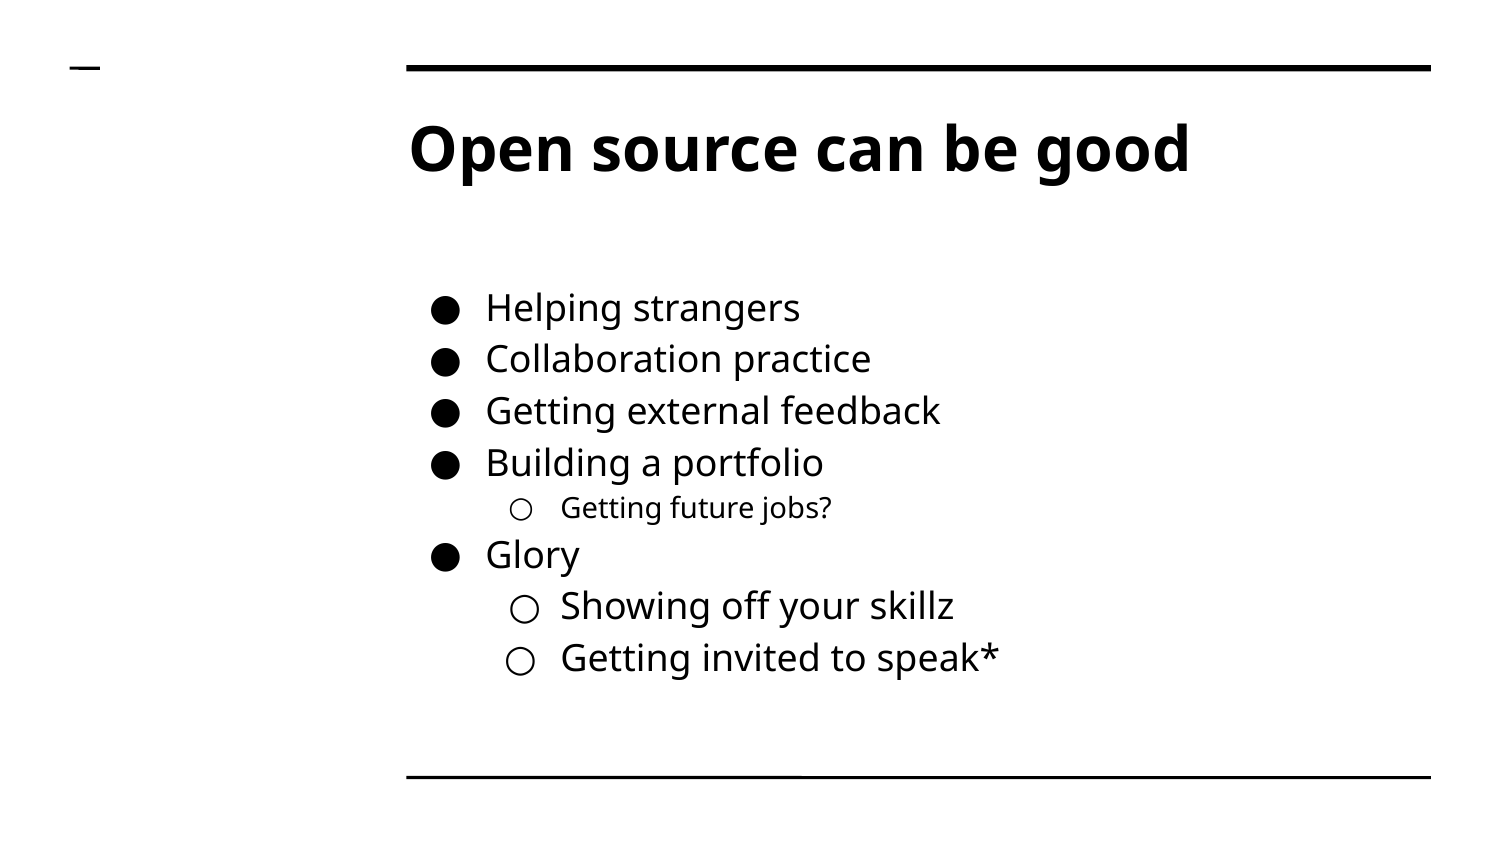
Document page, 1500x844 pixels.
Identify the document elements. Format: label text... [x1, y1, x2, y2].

list Helping strangers Collaboration practice Getting external feedback Building a portfolio Getting future jobs? Glory Showing off your skillz Getting invited to speak* [395, 261, 1433, 755]
title Open source can be good [393, 94, 1431, 199]
